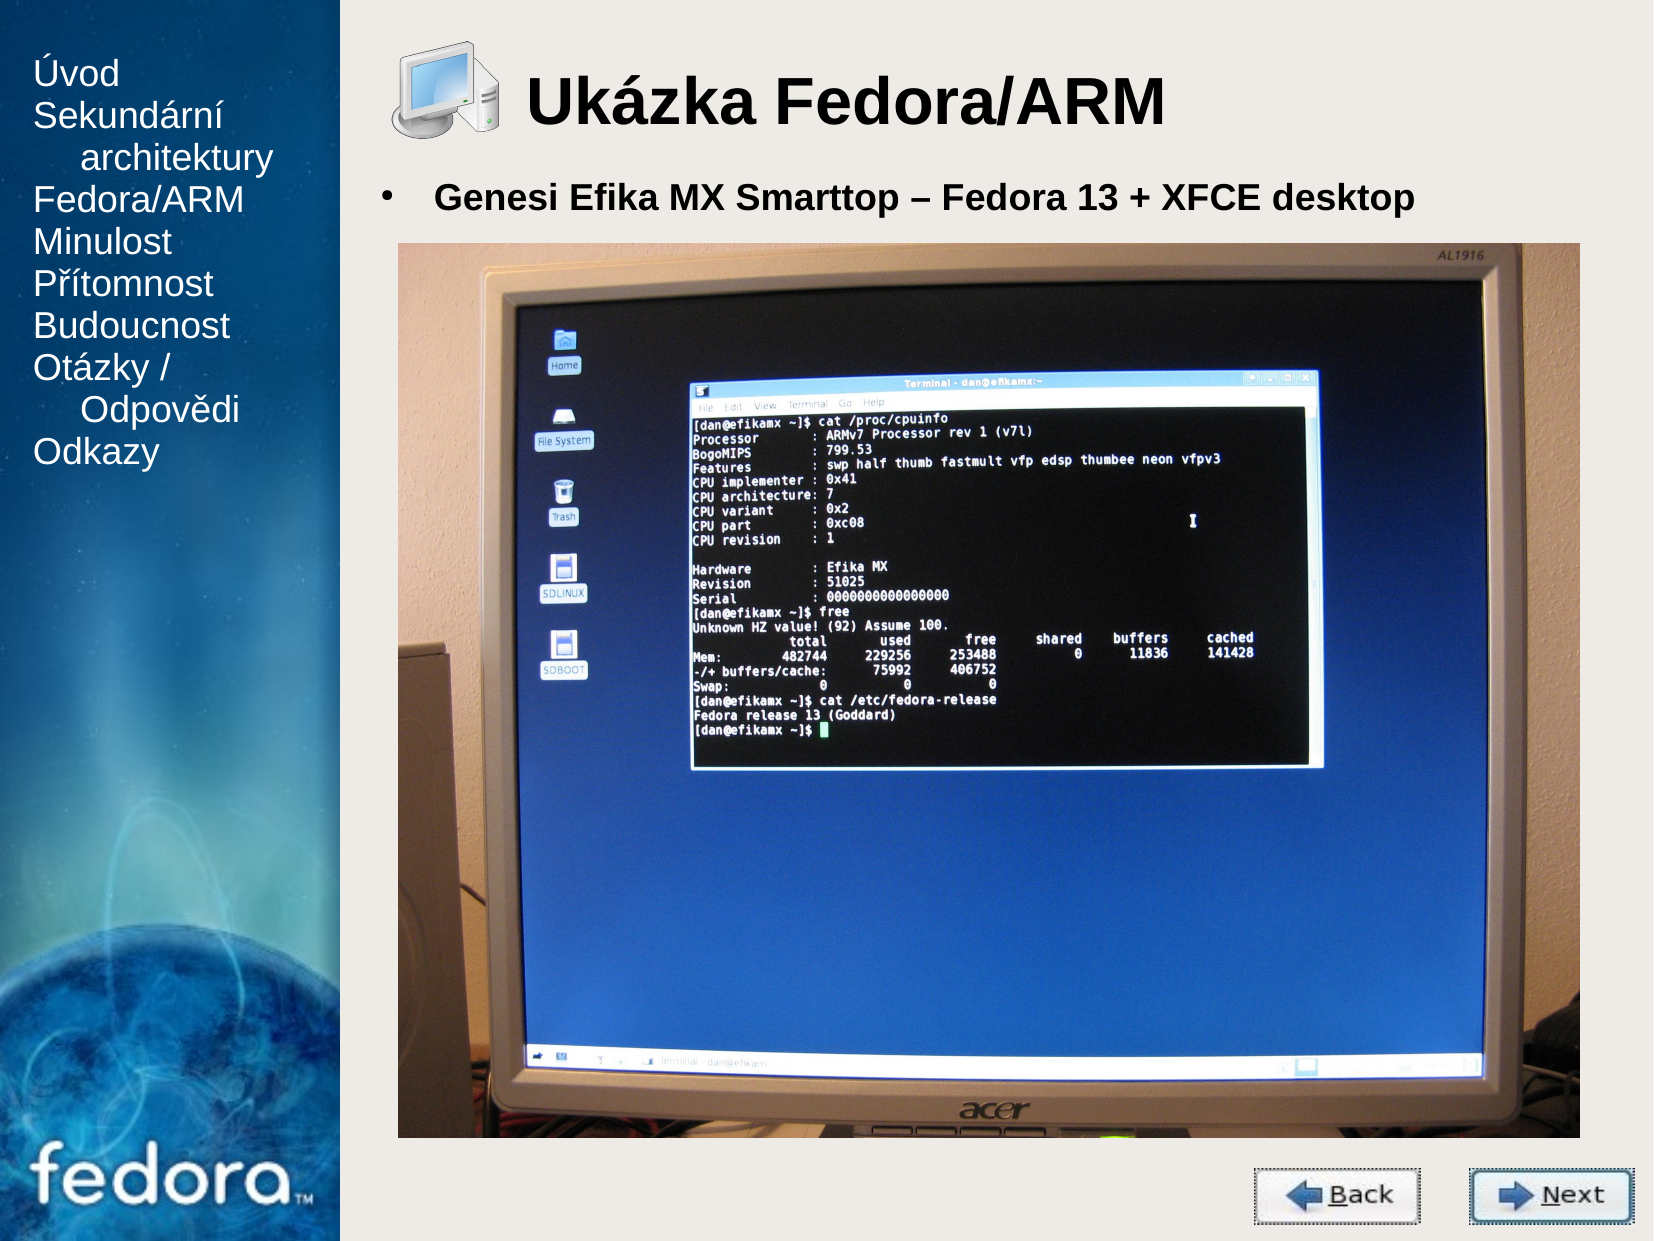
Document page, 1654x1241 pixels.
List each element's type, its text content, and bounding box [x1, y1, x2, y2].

picture [0, 0, 1654, 1241]
list Genesi Efika MX Smarttop – Fedora 13 + XFCE desktop [362, 176, 1654, 244]
text_box Úvod Sekundární architektury Fedora/ARM Minulost Přítomnost Budoucnost Otázky / Odpovědi Odkazy [18, 45, 327, 481]
text_box Ukázka Fedora/ARM [511, 56, 1528, 147]
